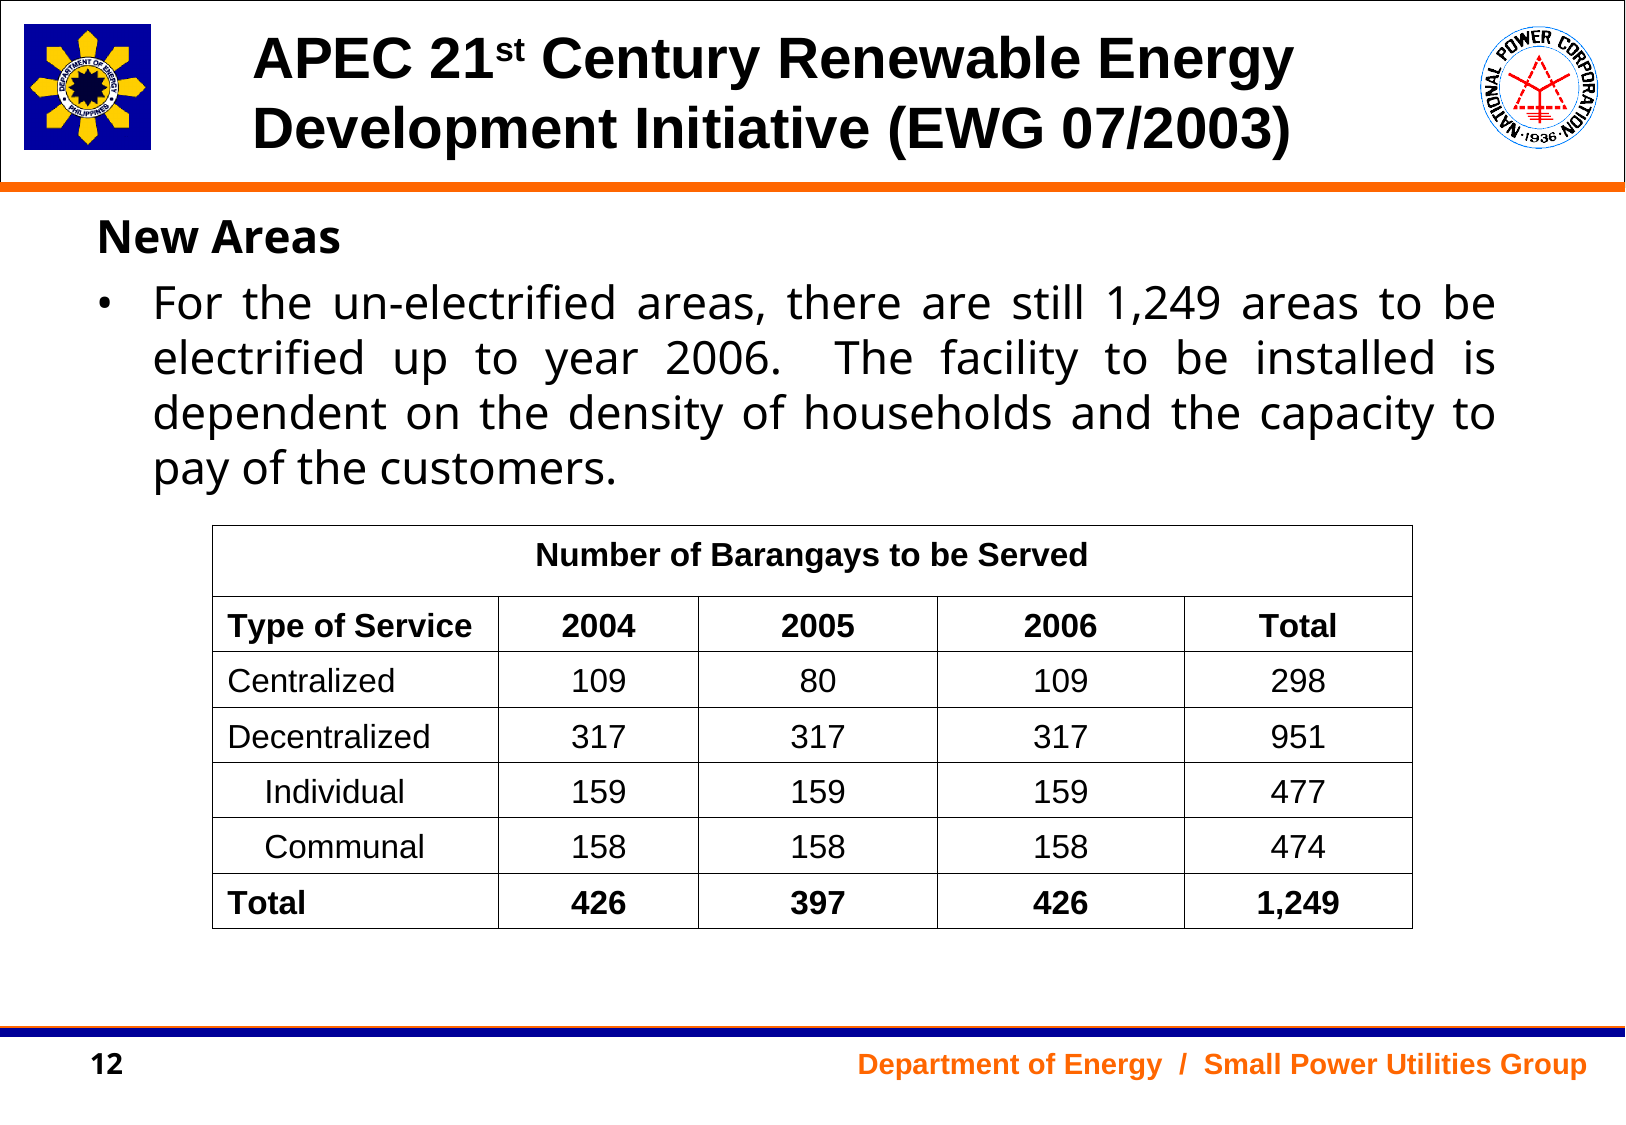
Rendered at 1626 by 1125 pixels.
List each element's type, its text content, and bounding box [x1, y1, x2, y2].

table_cell Total [213, 874, 498, 928]
table_cell 317 [499, 708, 698, 762]
table_cell 159 [699, 763, 937, 817]
table_cell 298 [1185, 652, 1412, 707]
table_cell Total [1185, 597, 1412, 651]
table_cell 426 [499, 874, 698, 928]
table_cell 2005 [699, 597, 937, 651]
table_cell Decentralized [213, 708, 498, 762]
table_cell 159 [938, 763, 1184, 817]
table_cell 2004 [499, 597, 698, 651]
table_cell Type of Service [213, 597, 498, 651]
table_cell 1,249 [1185, 874, 1412, 928]
table_cell 158 [499, 818, 698, 873]
table_cell Centralized [213, 652, 498, 707]
table_cell 426 [938, 874, 1184, 928]
table_cell Communal [213, 818, 498, 873]
table_cell 158 [699, 818, 937, 873]
table_cell 109 [499, 652, 698, 707]
table_cell 474 [1185, 818, 1412, 873]
list New Areas For the un-electrified areas, there are still 1,249 areas to be electrified up to year 2006. The facility to be installed is dependent on the density of households and the capacity to pay of the customers. [81, 199, 1513, 538]
picture [24, 24, 151, 150]
table_cell 159 [499, 763, 698, 817]
picture [1475, 24, 1600, 150]
table_cell 158 [938, 818, 1184, 873]
table_cell 477 [1185, 763, 1412, 817]
table_cell 2006 [938, 597, 1184, 651]
table_cell Individual [213, 763, 498, 817]
table_cell 317 [938, 708, 1184, 762]
table_cell 397 [699, 874, 937, 928]
table_cell 317 [699, 708, 937, 762]
table_cell 951 [1185, 708, 1412, 762]
table_header Number of Barangays to be Served [213, 526, 1412, 596]
table_cell 80 [699, 652, 937, 707]
table_cell 109 [938, 652, 1184, 707]
